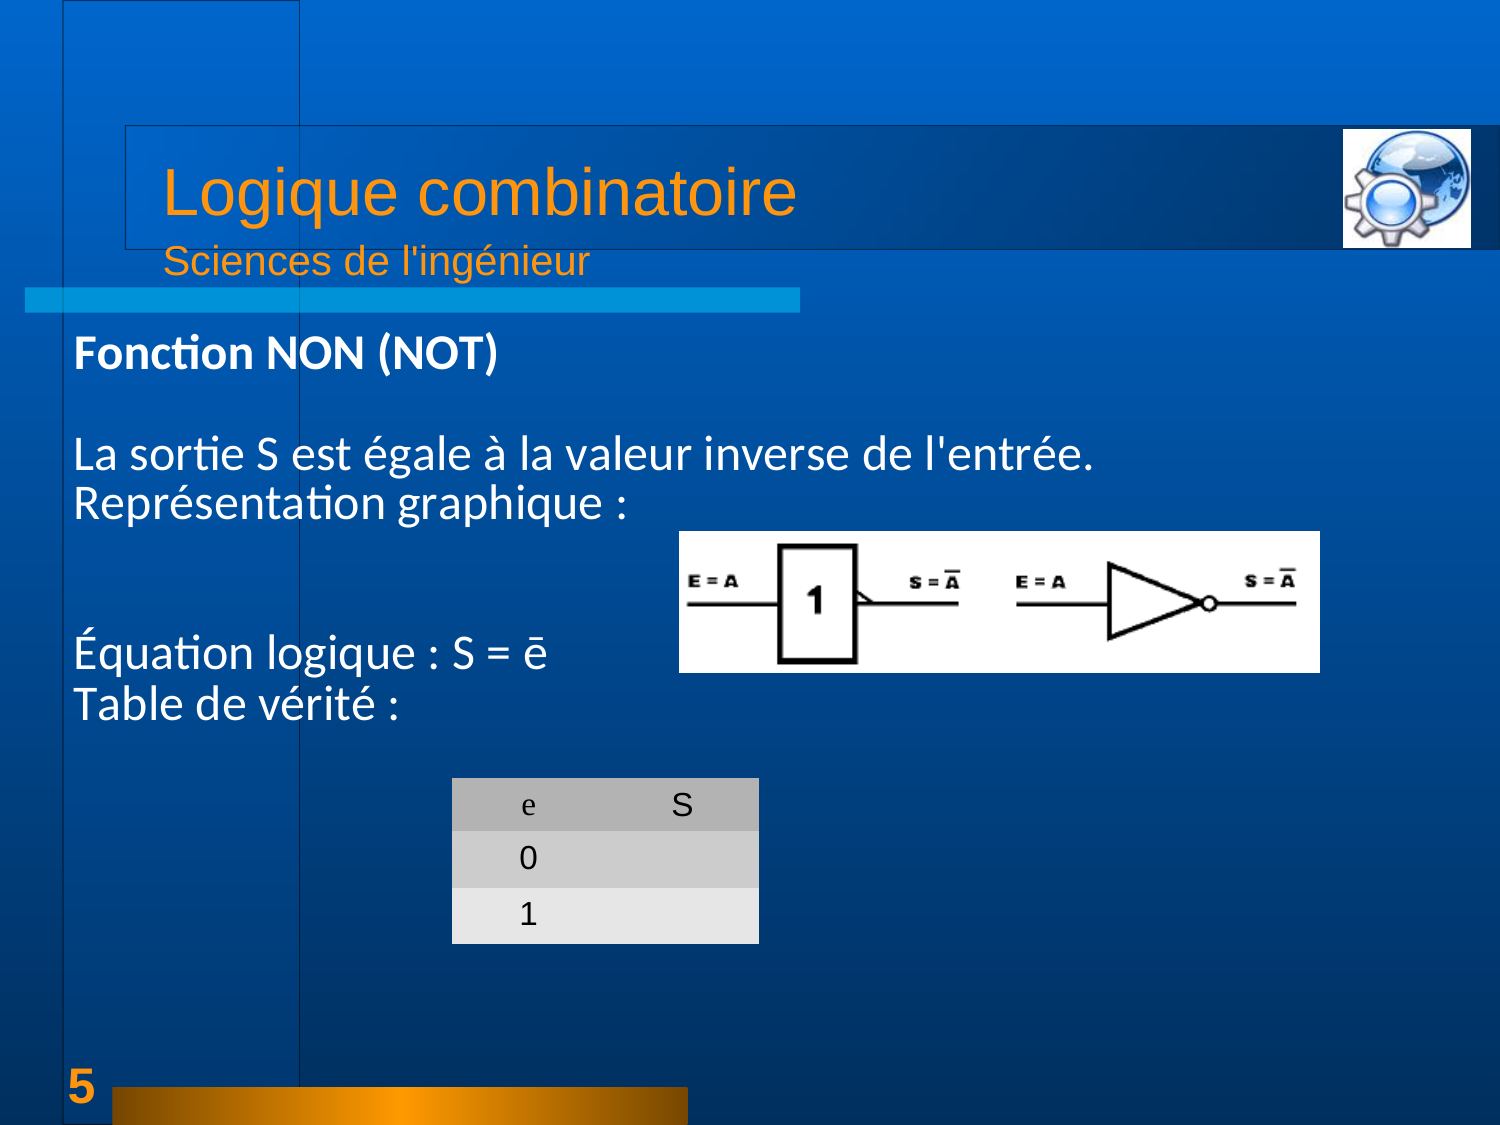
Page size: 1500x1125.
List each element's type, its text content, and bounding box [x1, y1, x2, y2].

table_cell 0 [452, 831, 606, 888]
table_cell [606, 831, 759, 888]
text_box Fonction NON (NOT) La sortie S est égale à la valeur inverse de l'entrée. Représentation graphique : Équation logique : S = ē Table de vérité : [59, 325, 1388, 889]
table_header e [452, 778, 606, 831]
table_header S [606, 778, 759, 831]
table_cell [606, 888, 759, 944]
picture [679, 531, 1320, 673]
picture [1343, 129, 1471, 248]
table_cell 1 [452, 888, 606, 944]
